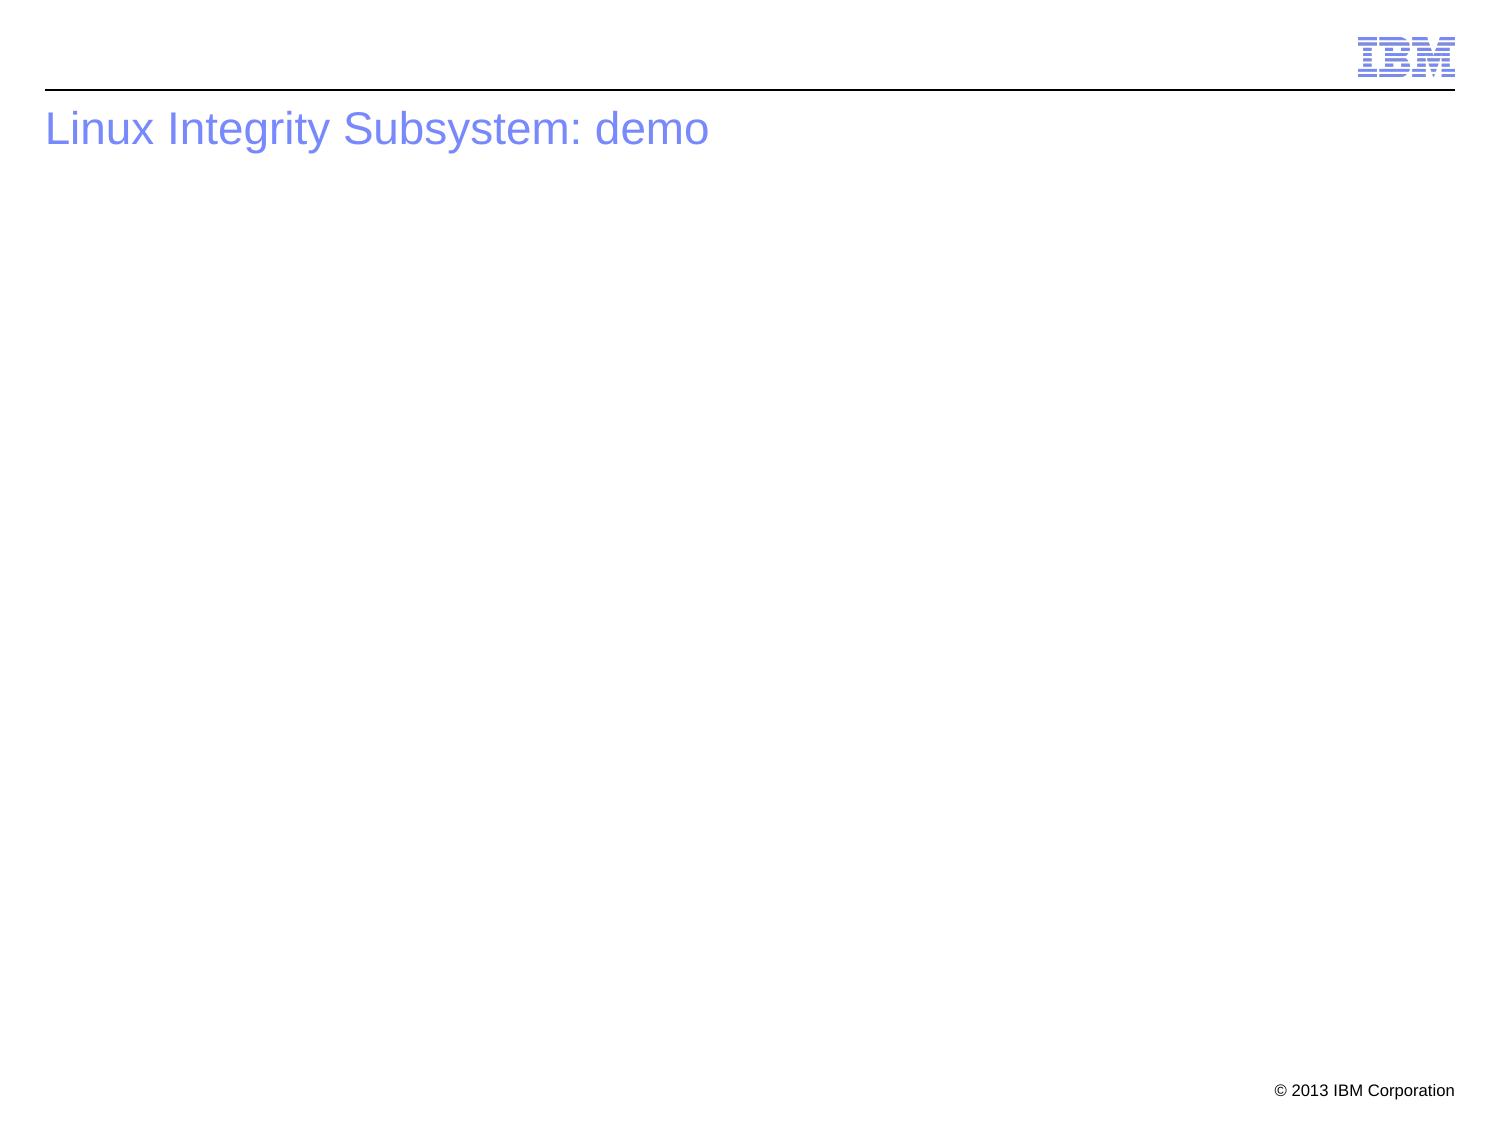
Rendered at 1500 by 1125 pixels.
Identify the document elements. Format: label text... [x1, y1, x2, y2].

picture [1358, 37, 1455, 77]
title Linux Integrity Subsystem: demo [29, 97, 1455, 218]
